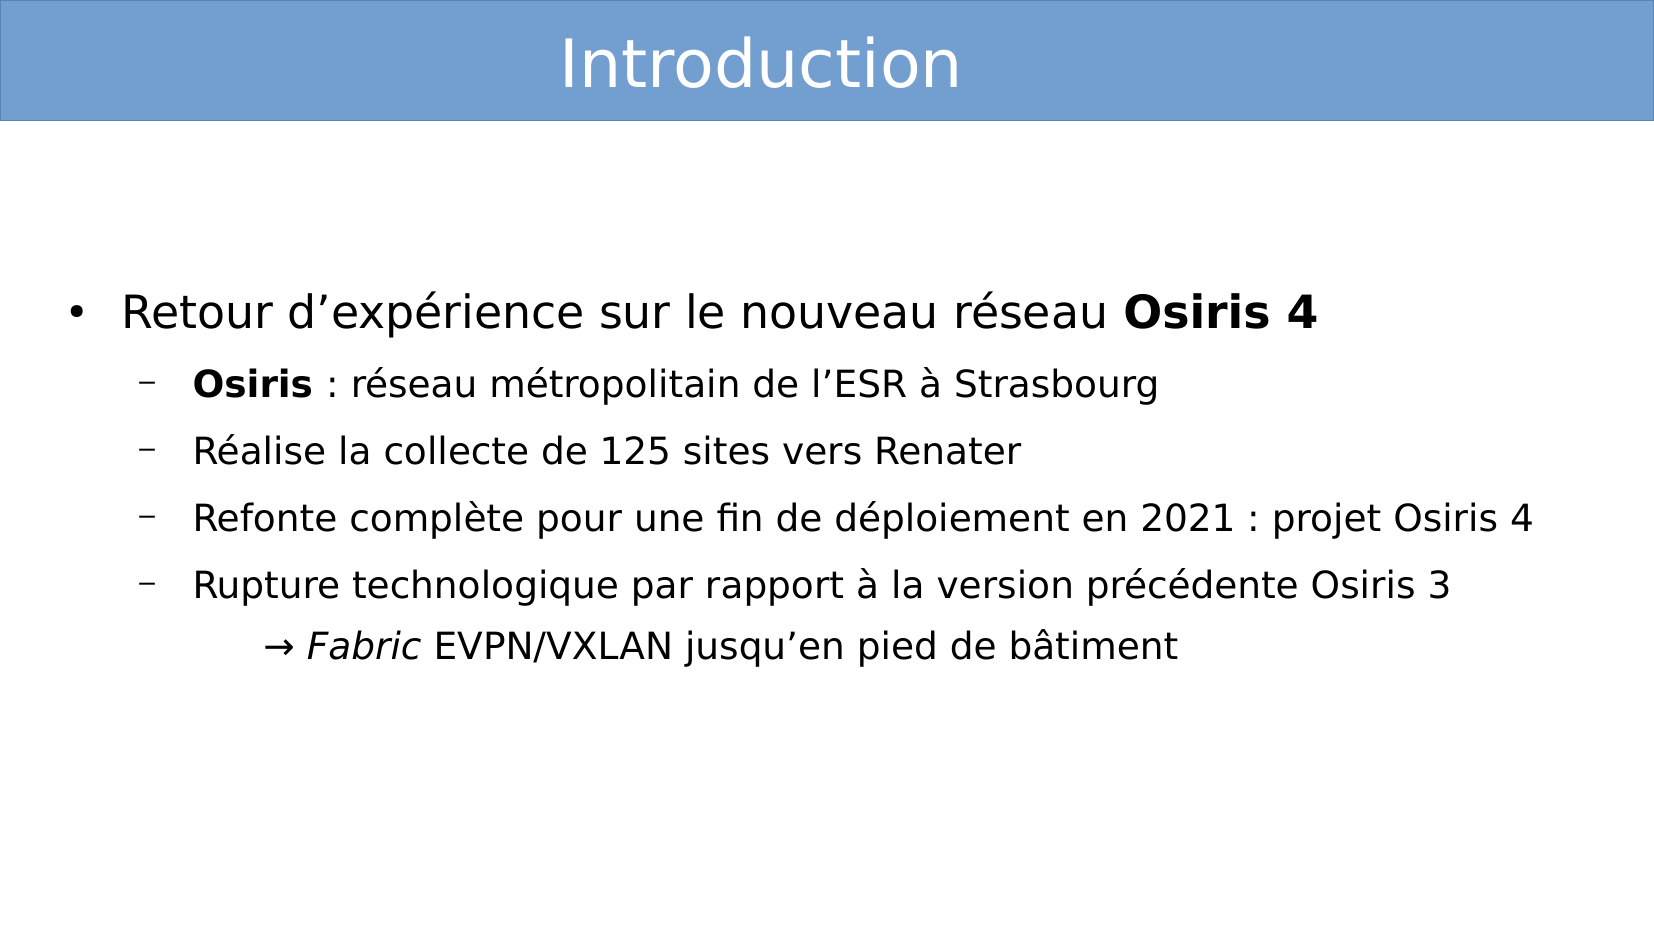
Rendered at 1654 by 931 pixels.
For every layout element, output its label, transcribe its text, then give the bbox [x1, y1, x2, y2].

list Retour d’expérience sur le nouveau réseau Osiris 4 Osiris : réseau métropolitain de l’ESR à Strasbourg Réalise la collecte de 125 sites vers Renater Refonte complète pour une fin de déploiement en 2021 : projet Osiris 4 Rupture technologique par rapport à la version précédente Osiris 3 → Fabric EVPN/VXLAN jusqu’en pied de bâtiment [50, 134, 1596, 820]
title Introduction [17, 11, 1506, 117]
